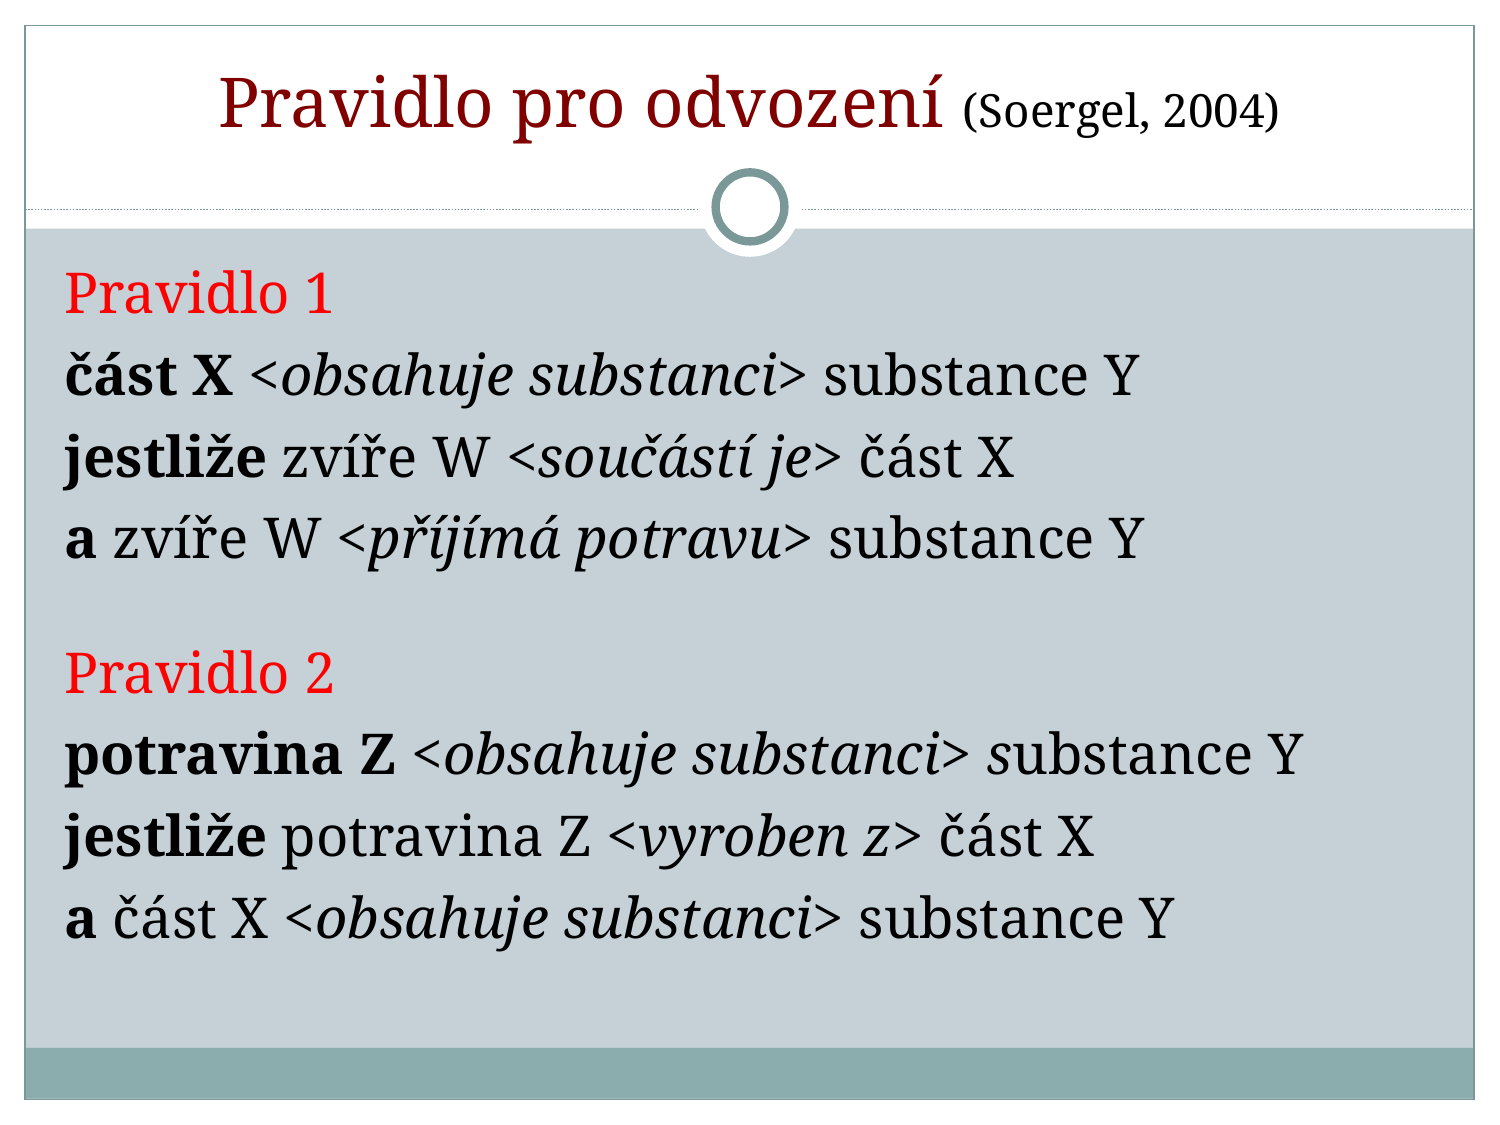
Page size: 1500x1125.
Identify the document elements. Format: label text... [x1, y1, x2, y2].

list Pravidlo 1 část X <obsahuje substanci> substance Y jestliže zvíře W <součástí je> část X a zvíře W <příjímá potravu> substance Y Pravidlo 2 potravina Z <obsahuje substanci> substance Y jestliže potravina Z <vyroben z> část X a část X <obsahuje substanci> substance Y [49, 249, 1450, 1020]
title Pravidlo pro odvození (Soergel, 2004) [49, 29, 1450, 170]
